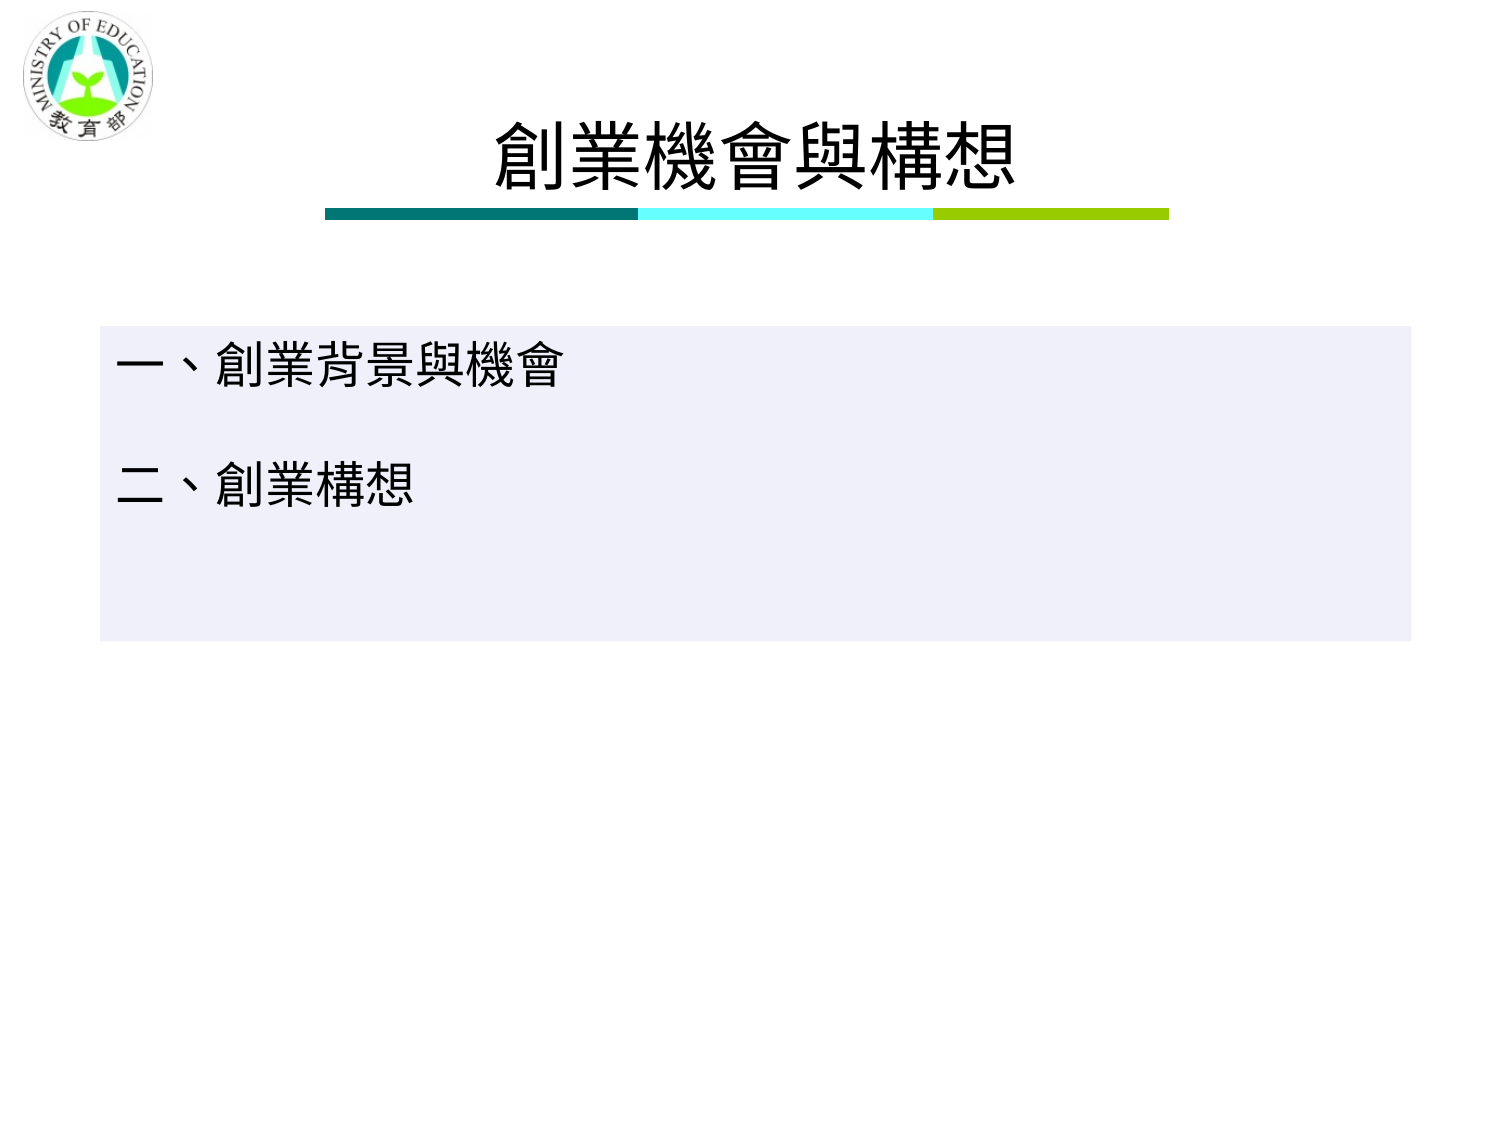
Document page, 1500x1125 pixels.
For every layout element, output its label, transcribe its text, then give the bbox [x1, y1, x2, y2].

text_box 一、創業背景與機會 二、創業構想 [100, 326, 1411, 641]
text_box 創業機會與構想 [478, 102, 1034, 207]
